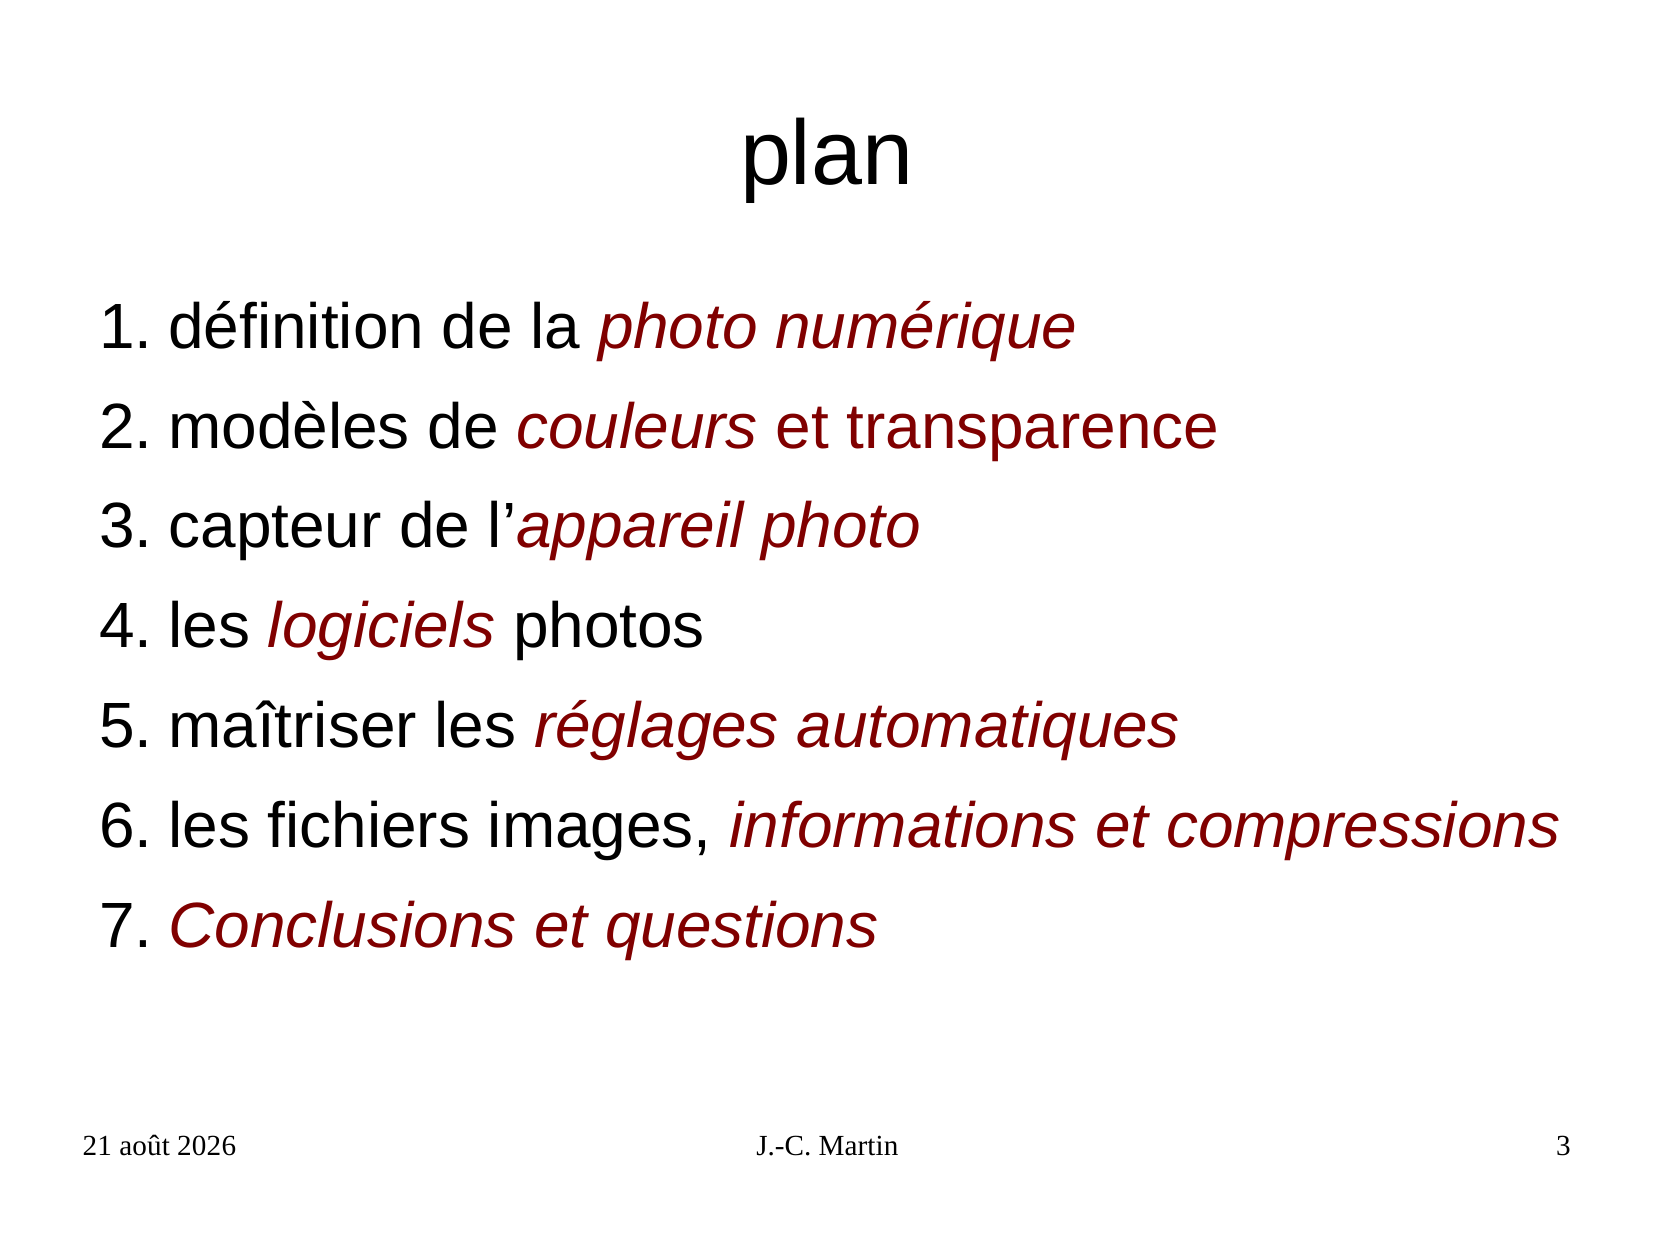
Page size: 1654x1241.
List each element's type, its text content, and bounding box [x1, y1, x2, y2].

list définition de la photo numérique modèles de couleurs et transparence capteur de l’appareil photo les logiciels photos maîtriser les réglages automatiques les fichiers images, informations et compressions Conclusions et questions [82, 290, 1583, 1010]
title plan [82, 49, 1571, 257]
